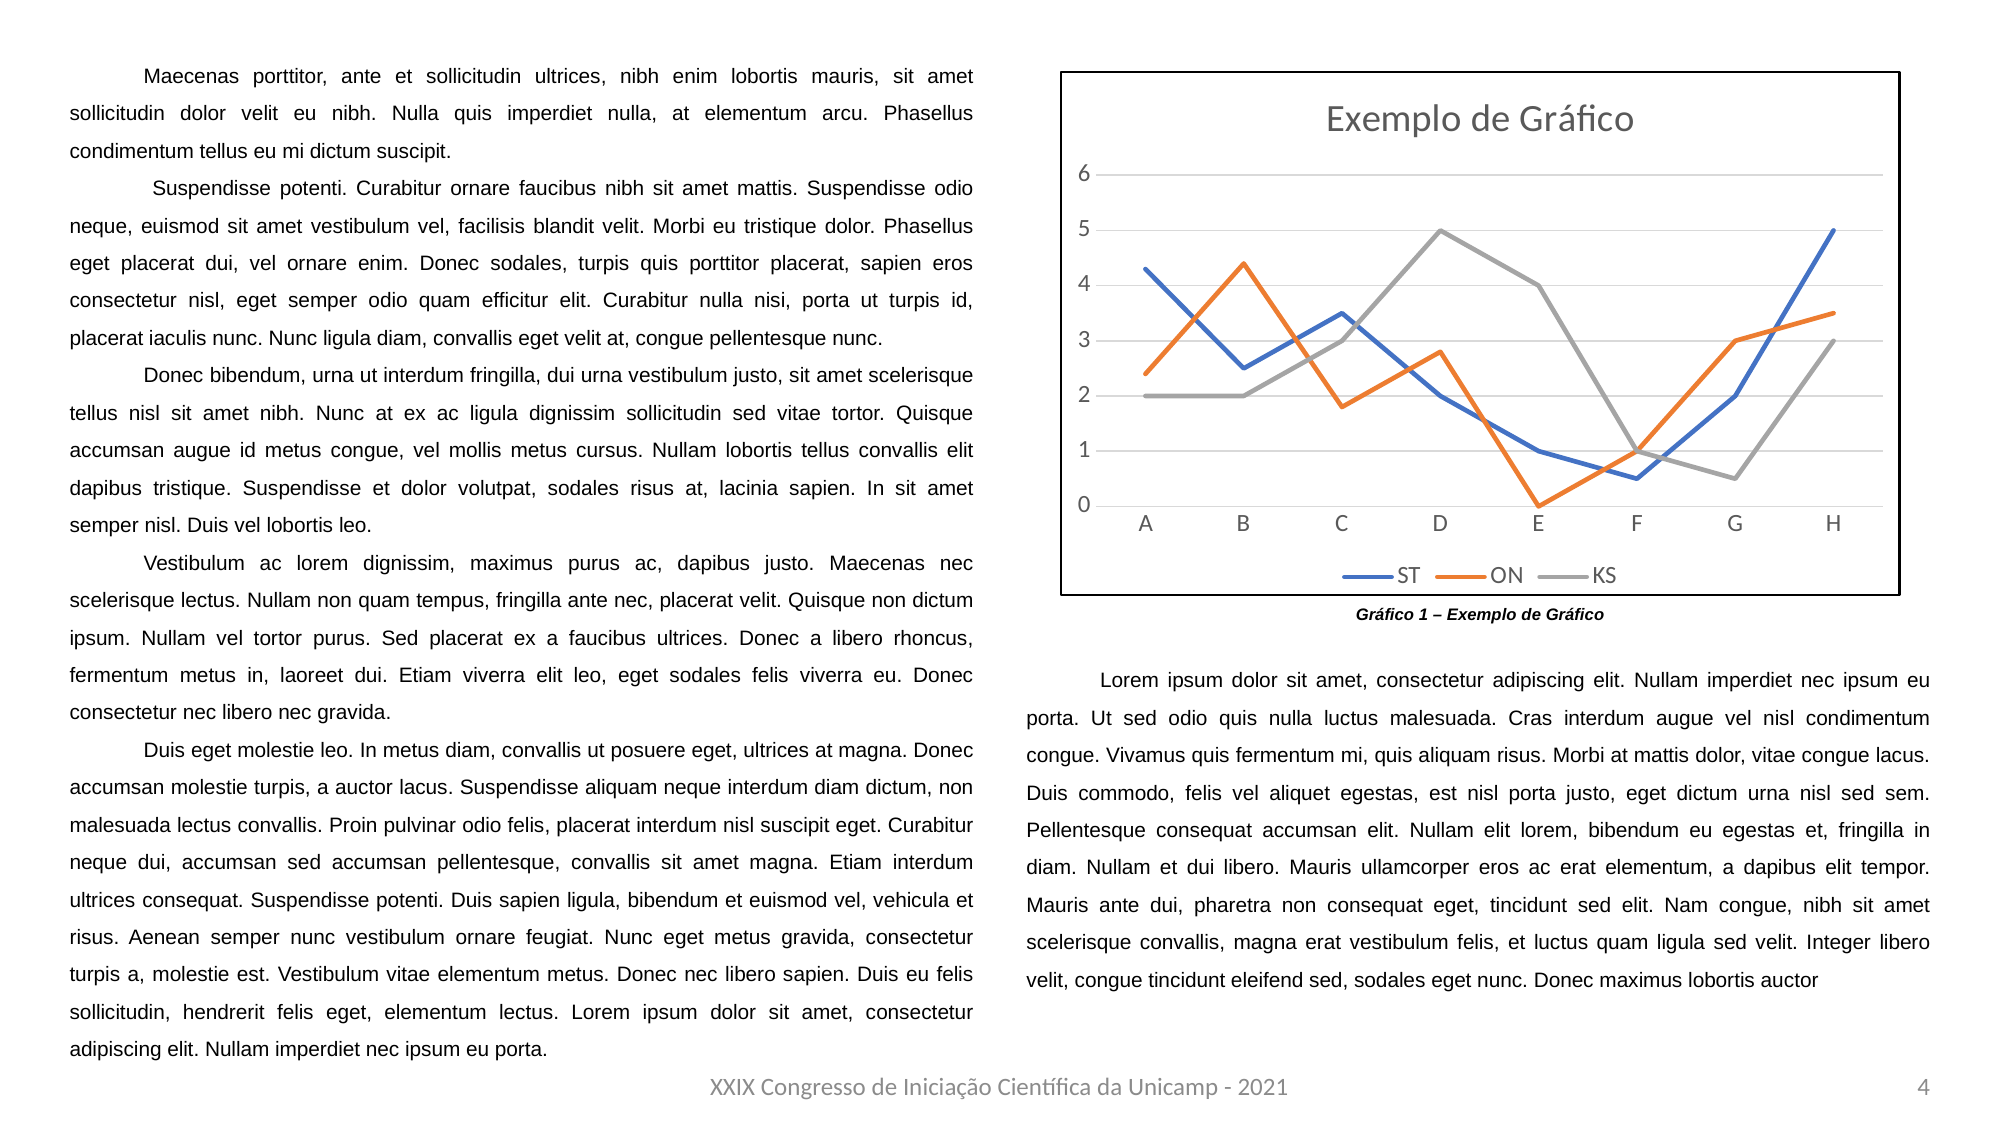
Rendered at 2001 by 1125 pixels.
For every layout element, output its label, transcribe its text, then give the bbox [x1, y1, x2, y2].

text_box Maecenas porttitor, ante et sollicitudin ultrices, nibh enim lobortis mauris, sit amet sollicitudin dolor velit eu nibh. Nulla quis imperdiet nulla, at elementum arcu. Phasellus condimentum tellus eu mi dictum suscipit. Suspendisse potenti. Curabitur ornare faucibus nibh sit amet mattis. Suspendisse odio neque, euismod sit amet vestibulum vel, facilisis blandit velit. Morbi eu tristique dolor. Phasellus eget placerat dui, vel ornare enim. Donec sodales, turpis quis porttitor placerat, sapien eros consectetur nisl, eget semper odio quam efficitur elit. Curabitur nulla nisi, porta ut turpis id, placerat iaculis nunc. Nunc ligula diam, convallis eget velit at, congue pellentesque nunc. Donec bibendum, urna ut interdum fringilla, dui urna vestibulum justo, sit amet scelerisque tellus nisl sit amet nibh. Nunc at ex ac ligula dignissim sollicitudin sed vitae tortor. Quisque accumsan augue id metus congue, vel mollis metus cursus. Nullam lobortis tellus convallis elit dapibus tristique. Suspendisse et dolor volutpat, sodales risus at, lacinia sapien. In sit amet semper nisl. Duis vel lobortis leo. Vestibulum ac lorem dignissim, maximus purus ac, dapibus justo. Maecenas nec scelerisque lectus. Nullam non quam tempus, fringilla ante nec, placerat velit. Quisque non dictum ipsum. Nullam vel tortor purus. Sed placerat ex a faucibus ultrices. Donec a libero rhoncus, fermentum metus in, laoreet dui. Etiam viverra elit leo, eget sodales felis viverra eu. Donec consectetur nec libero nec gravida. Duis eget molestie leo. In metus diam, convallis ut posuere eget, ultrices at magna. Donec accumsan molestie turpis, a auctor lacus. Suspendisse aliquam neque interdum diam dictum, non malesuada lectus convallis. Proin pulvinar odio felis, placerat interdum nisl suscipit eget. Curabitur neque dui, accumsan sed accumsan pellentesque, convallis sit amet magna. Etiam interdum ultrices consequat. Suspendisse potenti. Duis sapien ligula, bibendum et euismod vel, vehicula et risus. Aenean semper nunc vestibulum ornare feugiat. Nunc eget metus gravida, consectetur turpis a, molestie est. Vestibulum vitae elementum metus. Donec nec libero sapien. Duis eu felis sollicitudin, hendrerit felis eget, elementum lectus. Lorem ipsum dolor sit amet, consectetur adipiscing elit. Nullam imperdiet nec ipsum eu porta. [54, 42, 989, 1069]
chart [1060, 70, 1901, 596]
text_box Lorem ipsum dolor sit amet, consectetur adipiscing elit. Nullam imperdiet nec ipsum eu porta. Ut sed odio quis nulla luctus malesuada. Cras interdum augue vel nisl condimentum congue. Vivamus quis fermentum mi, quis aliquam risus. Morbi at mattis dolor, vitae congue lacus. Duis commodo, felis vel aliquet egestas, est nisl porta justo, eget dictum urna nisl sed sem. Pellentesque consequat accumsan elit. Nullam elit lorem, bibendum eu egestas et, fringilla in diam. Nullam et dui libero. Mauris ullamcorper eros ac erat elementum, a dapibus elit tempor. Mauris ante dui, pharetra non consequat eget, tincidunt sed elit. Nam congue, nibh sit amet scelerisque convallis, magna erat vestibulum felis, et luctus quam ligula sed velit. Integer libero velit, congue tincidunt eleifend sed, sodales eget nunc. Donec maximus lobortis auctor [1011, 646, 1945, 999]
slide_number <número> [1466, 1058, 1946, 1112]
text_box Gráfico 1 – Exemplo de Gráfico [1060, 596, 1901, 632]
footer XXIX Congresso de Iniciação Científica da Unicamp - 2021 [662, 1058, 1338, 1112]
